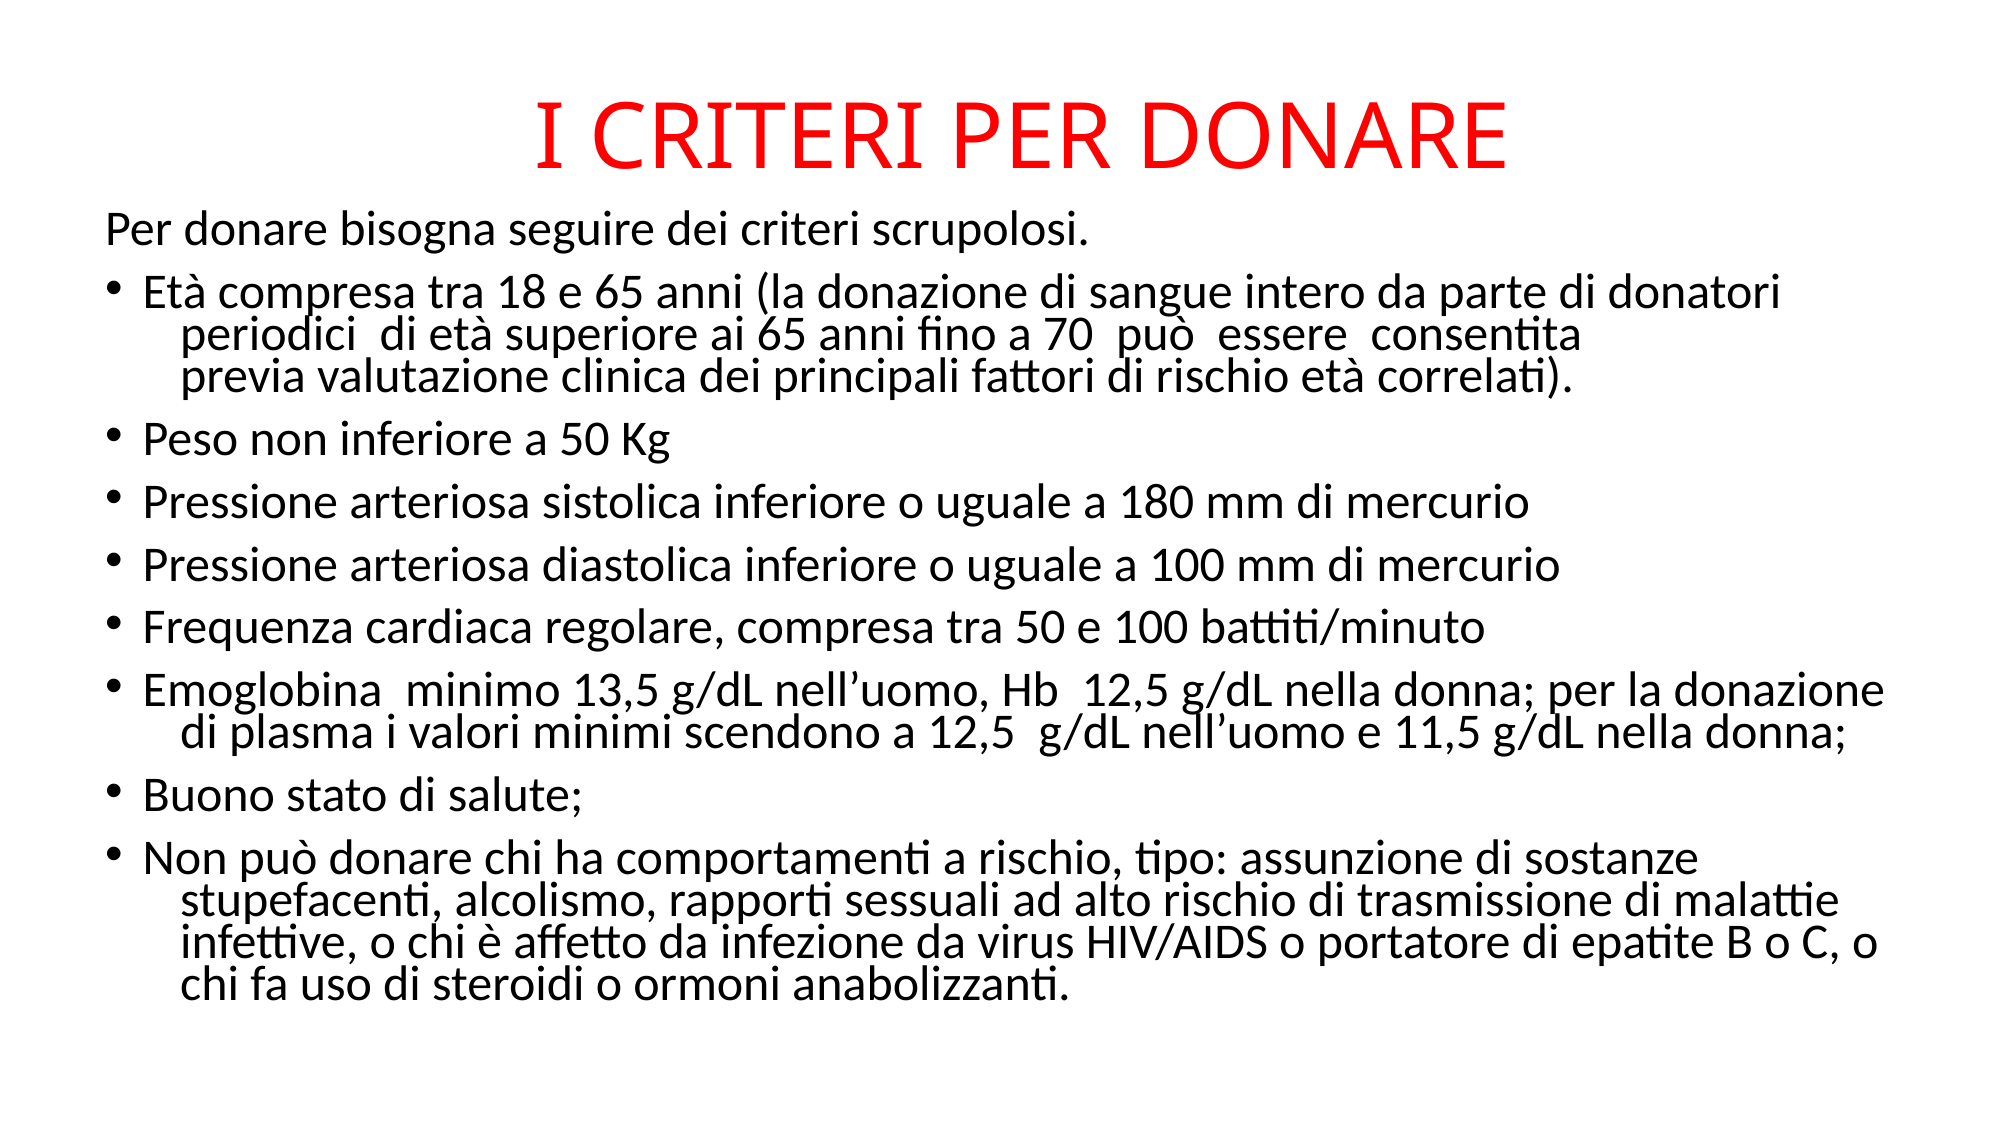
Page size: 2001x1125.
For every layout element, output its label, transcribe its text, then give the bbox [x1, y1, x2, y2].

list Per donare bisogna seguire dei criteri scrupolosi. Età compresa tra 18 e 65 anni (la donazione di sangue intero da parte di donatori periodici di età superiore ai 65 anni fino a 70 può essere consentita previa valutazione clinica dei principali fattori di rischio età ­correlati). Peso non inferiore a 50 Kg Pressione arteriosa sistolica inferiore o uguale a 180 mm di mercurio Pressione arteriosa diastolica inferiore o uguale a 100 mm di mercurio Frequenza cardiaca regolare, compresa tra 50 e 100 battiti/minuto Emoglobina  minimo 13,5 g/dL nell’uomo, Hb  12,5 g/dL nella donna; per la donazione di plasma i valori minimi scendono a 12,5 g/dL nell’uomo e 11,5 g/dL nella donna; Buono stato di salute; Non può donare chi ha comportamenti a rischio, tipo: assunzione di sostanze stupefacenti, alcolismo, rapporti sessuali ad alto rischio di trasmissione di malattie infettive, o chi è affetto da infezione da virus HIV/AIDS o portatore di epatite B o C, o chi fa uso di steroidi o ormoni anabolizzanti. [90, 204, 1910, 1088]
title I CRITERI PER DONARE [137, 0, 1910, 204]
